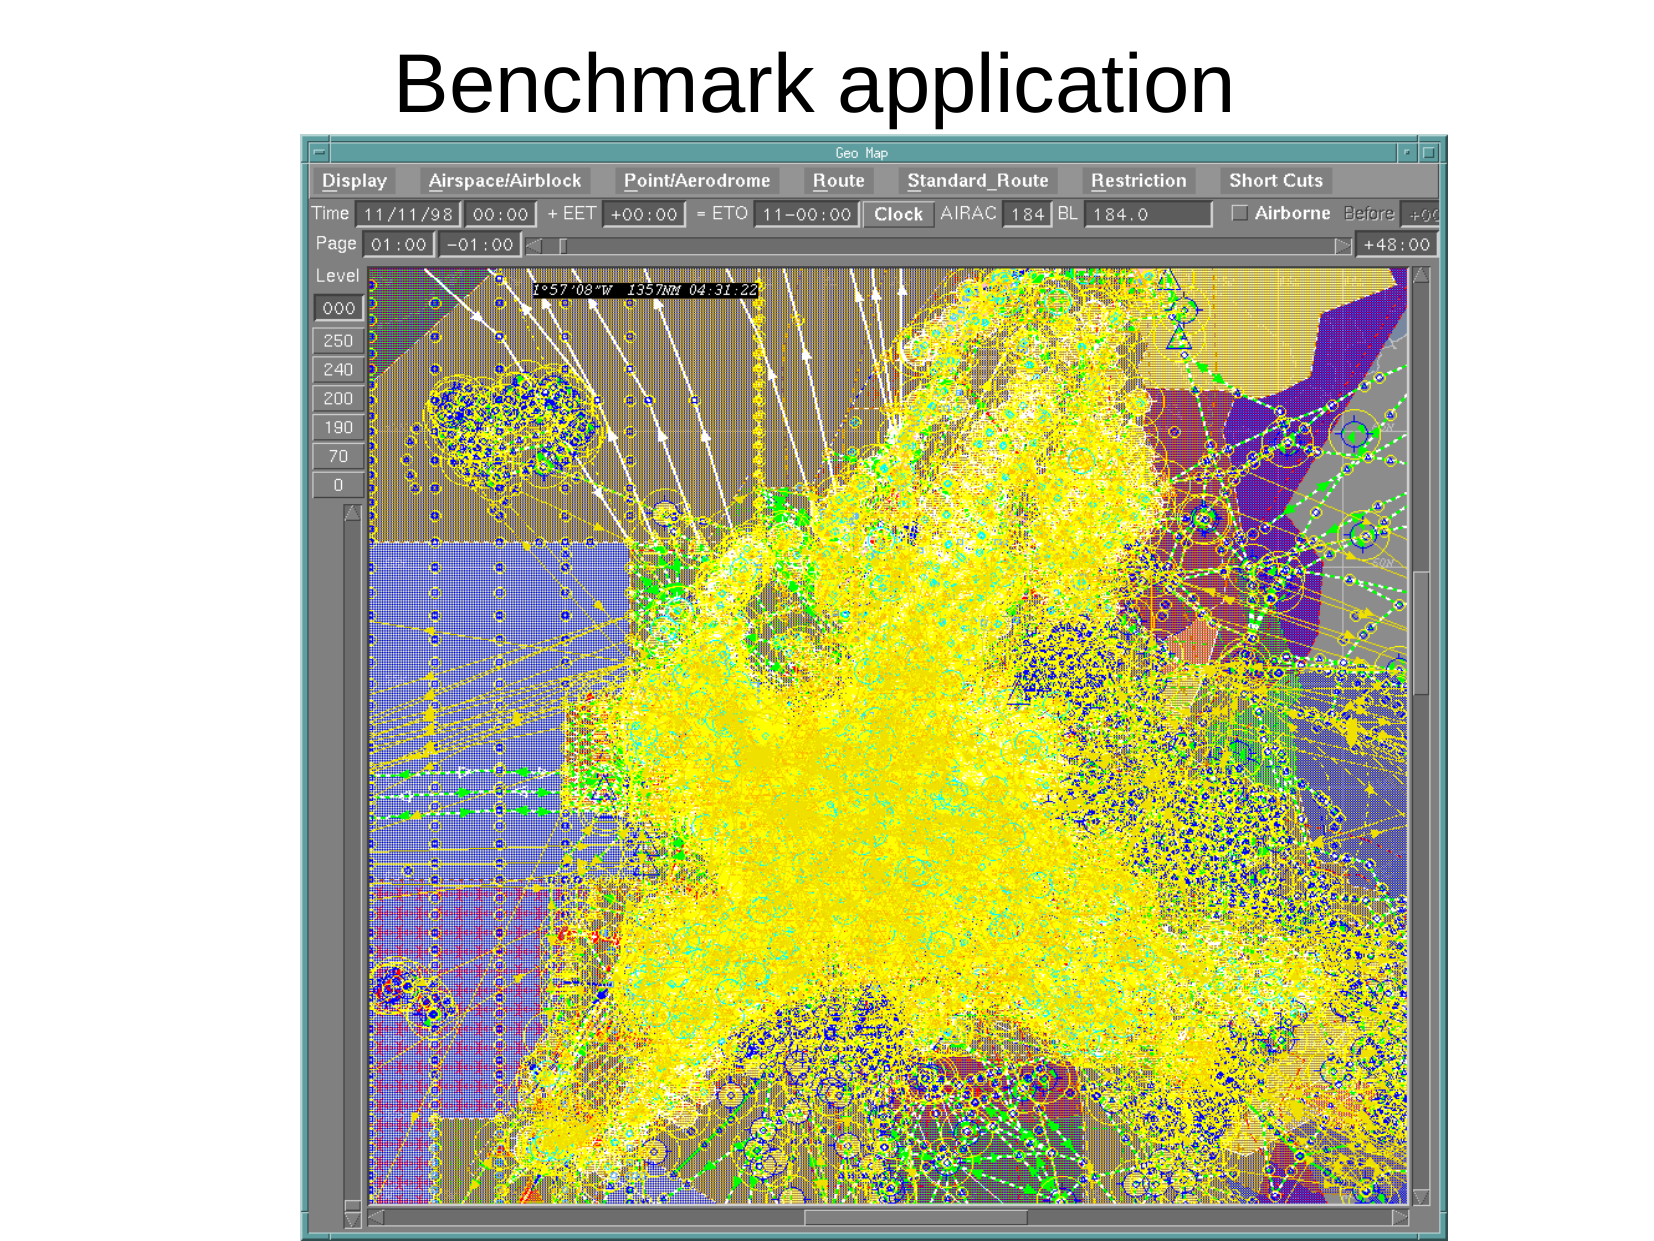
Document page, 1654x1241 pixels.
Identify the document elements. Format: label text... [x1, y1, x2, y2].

title Benchmark application [82, 2, 1571, 166]
picture [300, 134, 1448, 1241]
